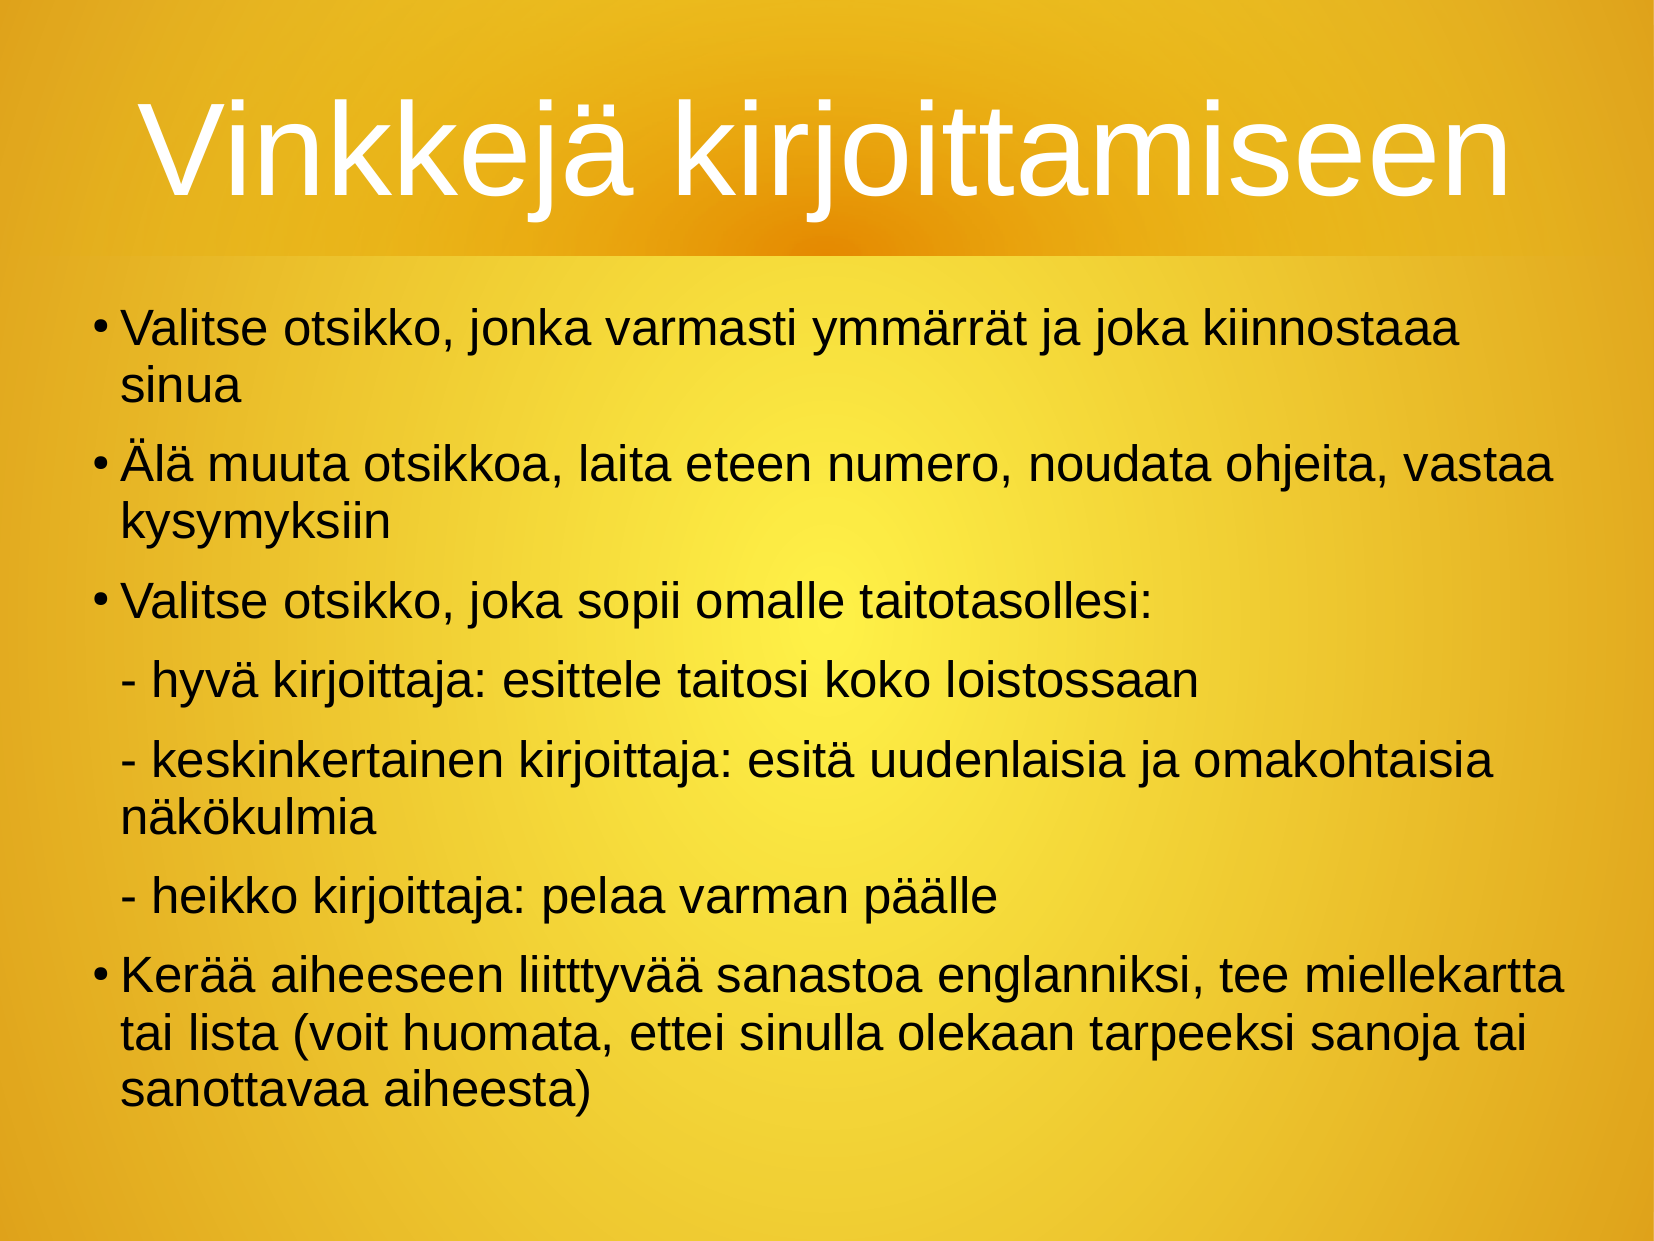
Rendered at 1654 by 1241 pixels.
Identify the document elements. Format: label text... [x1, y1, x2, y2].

title Vinkkejä kirjoittamiseen [82, 47, 1571, 252]
list Valitse otsikko, jonka varmasti ymmärrät ja joka kiinnostaaa sinua Älä muuta otsikkoa, laita eteen numero, noudata ohjeita, vastaa kysymyksiin Valitse otsikko, joka sopii omalle taitotasollesi: - hyvä kirjoittaja: esittele taitosi koko loistossaan - keskinkertainen kirjoittaja: esitä uudenlaisia ja omakohtaisia näkökulmia - heikko kirjoittaja: pelaa varman päälle Kerää aiheeseen liitttyvää sanastoa englanniksi, tee miellekartta tai lista (voit huomata, ettei sinulla olekaan tarpeeksi sanoja tai sanottavaa aiheesta) [82, 299, 1571, 1123]
